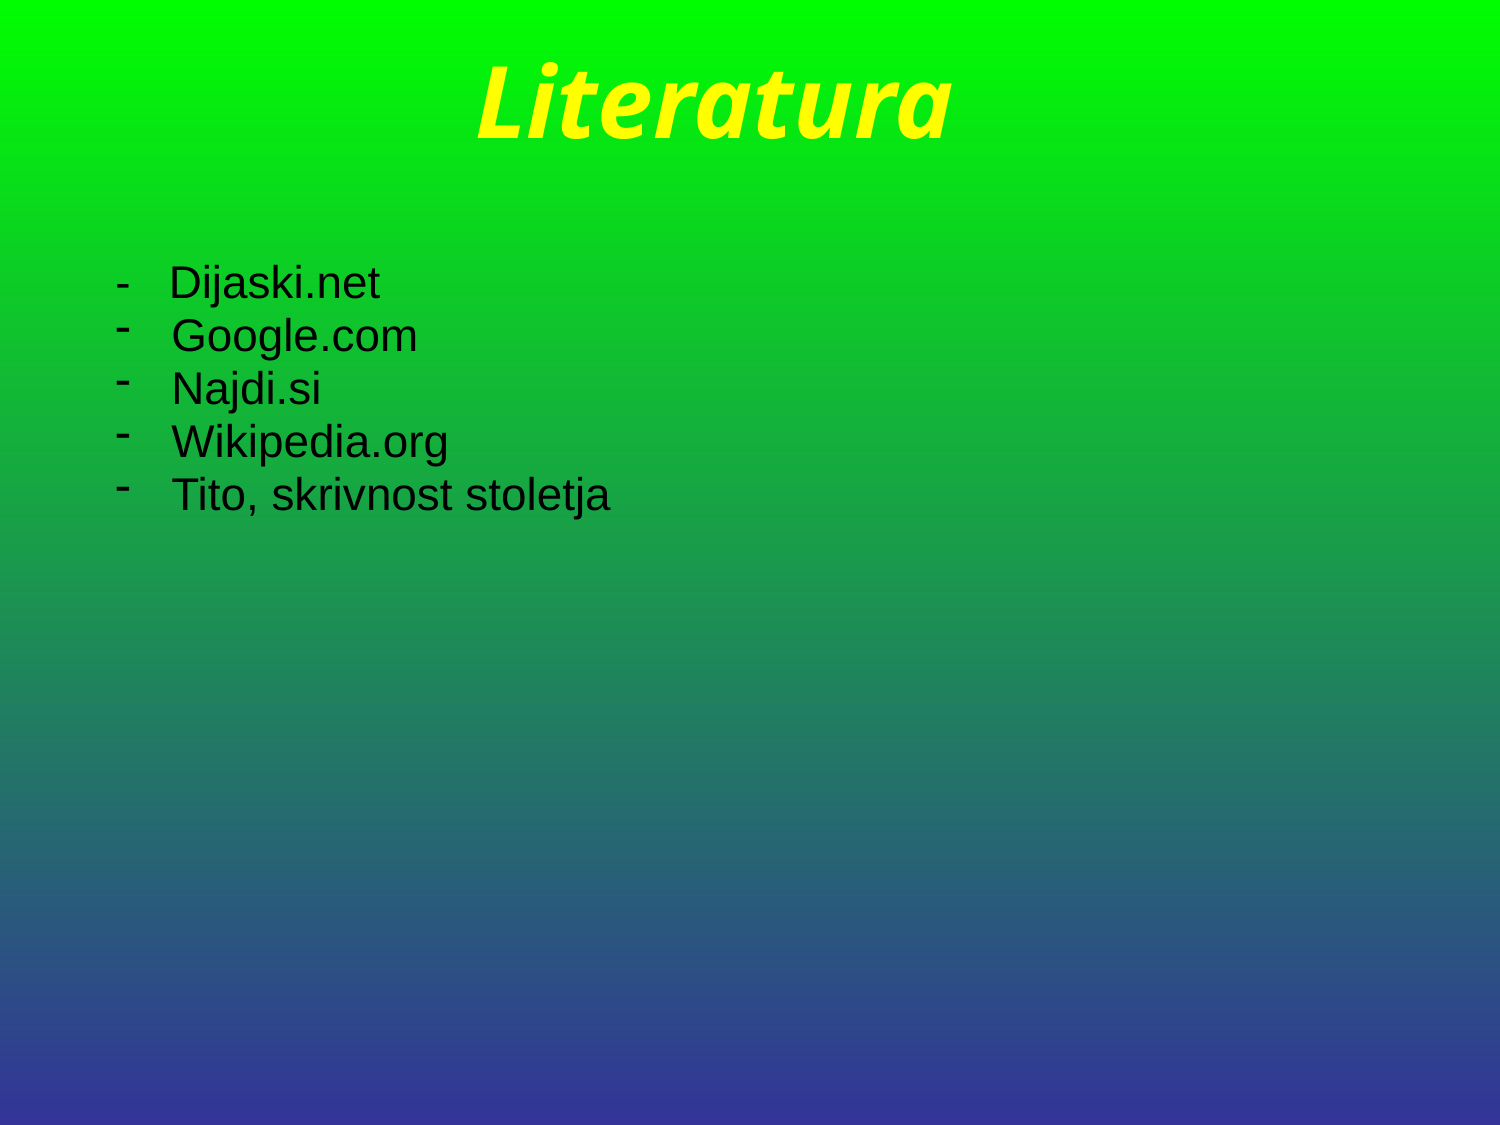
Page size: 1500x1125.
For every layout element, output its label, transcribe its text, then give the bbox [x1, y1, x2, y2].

list - Dijaski.net Google.com Najdi.si Wikipedia.org Tito, skrivnost stoletja [100, 255, 1451, 1087]
text_box Literatura [383, 31, 1046, 220]
